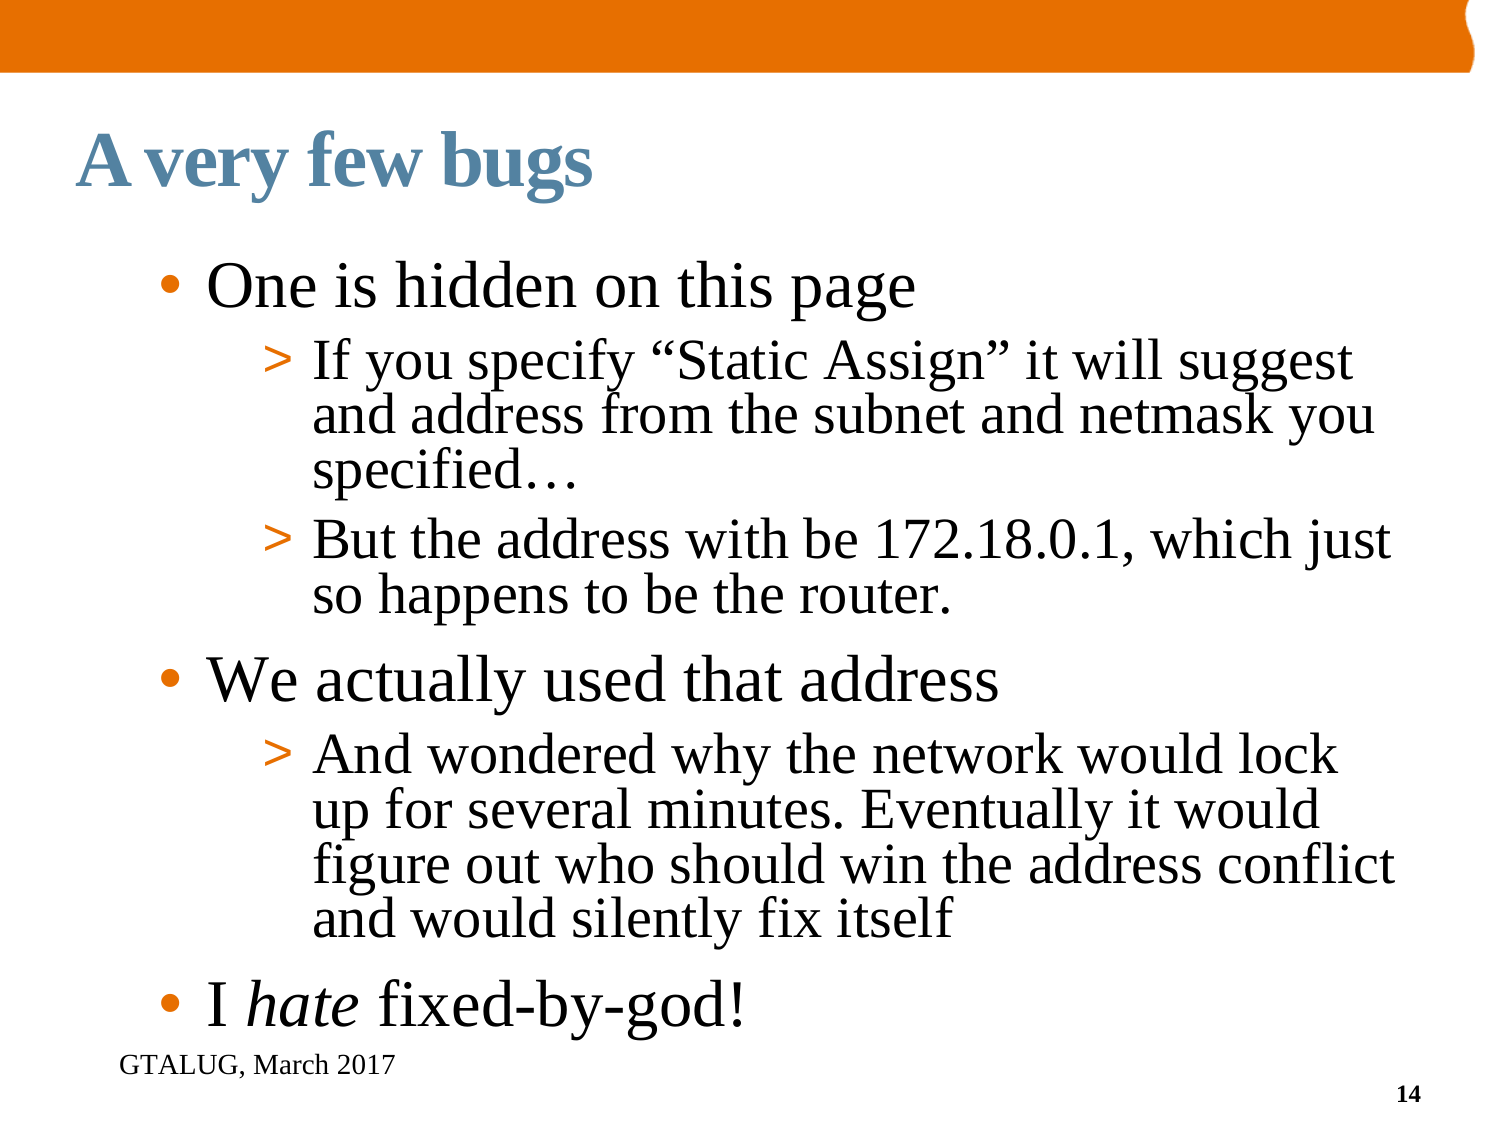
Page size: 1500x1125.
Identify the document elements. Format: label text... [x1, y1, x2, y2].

picture [0, 0, 1500, 75]
list One is hidden on this page If you specify “Static Assign” it will suggest and address from the subnet and netmask you specified… But the address with be 172.18.0.1, which just so happens to be the router. We actually used that address And wondered why the network would lock up for several minutes. Eventually it would figure out who should win the address conflict and would silently fix itself I hate fixed-by-god! [64, 257, 1402, 1051]
title A very few bugs [75, 122, 1438, 228]
